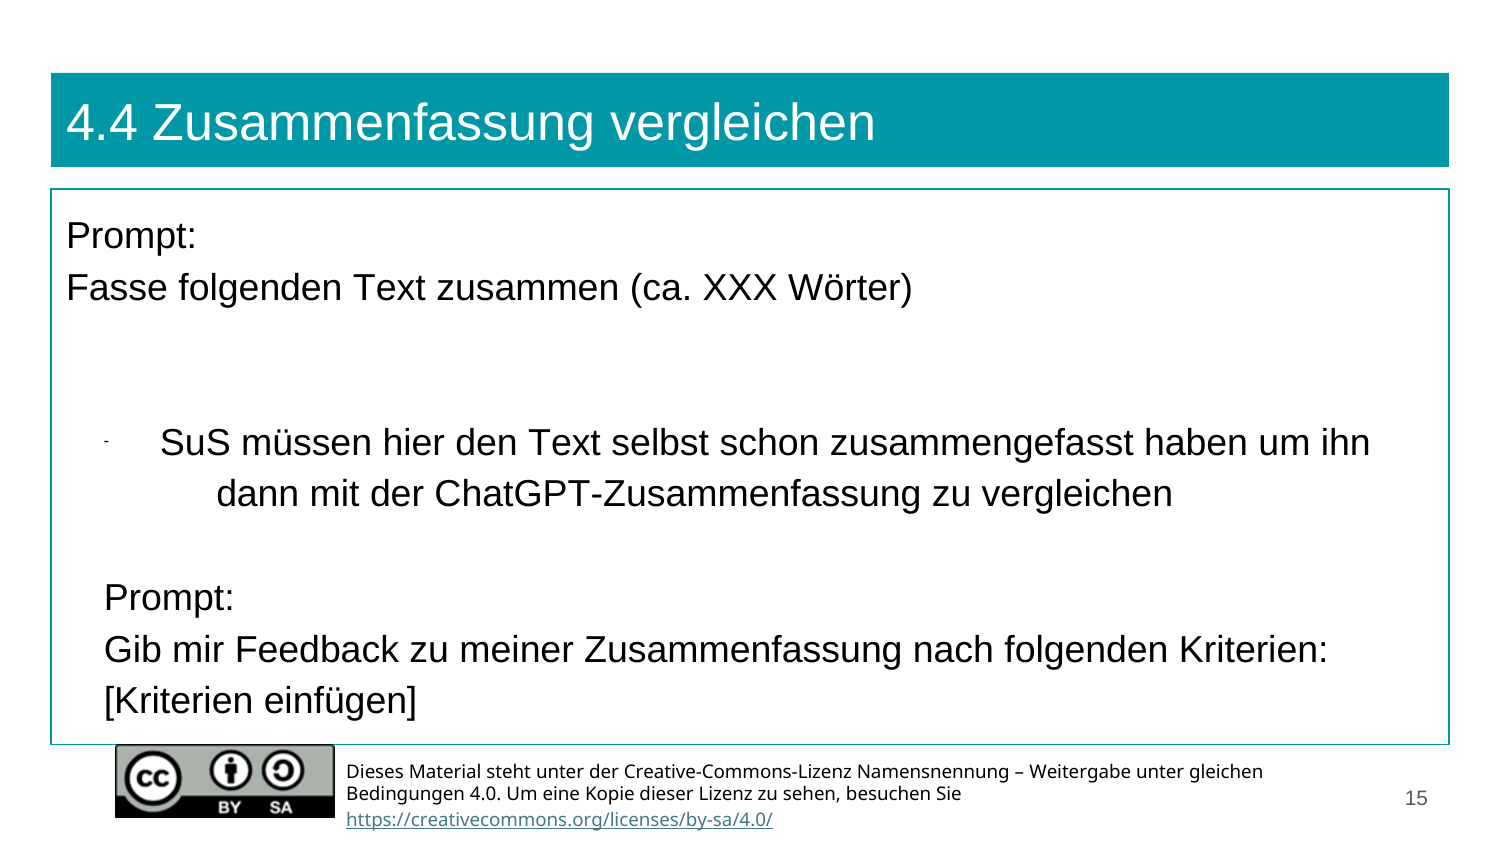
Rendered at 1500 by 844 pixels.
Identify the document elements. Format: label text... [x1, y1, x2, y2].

picture [115, 745, 335, 818]
title 4.4 Zusammenfassung vergleichen [51, 72, 1449, 167]
list Prompt: Fasse folgenden Text zusammen (ca. XXX Wörter) SuS müssen hier den Text selbst schon zusammengefasst haben um ihn dann mit der ChatGPT-Zusammenfassung zu vergleichen Prompt: Gib mir Feedback zu meiner Zusammenfassung nach folgenden Kriterien: [Kriterien einfügen] [51, 189, 1449, 745]
text_box Dieses Material steht unter der Creative-Commons-Lizenz Namensnennung – Weitergabe unter gleichen Bedingungen 4.0. Um eine Kopie dieser Lizenz zu sehen, besuchen Sie https://creativecommons.org/licenses/by-sa/4.0/ [331, 744, 1401, 820]
text_box [1389, 764, 1480, 830]
